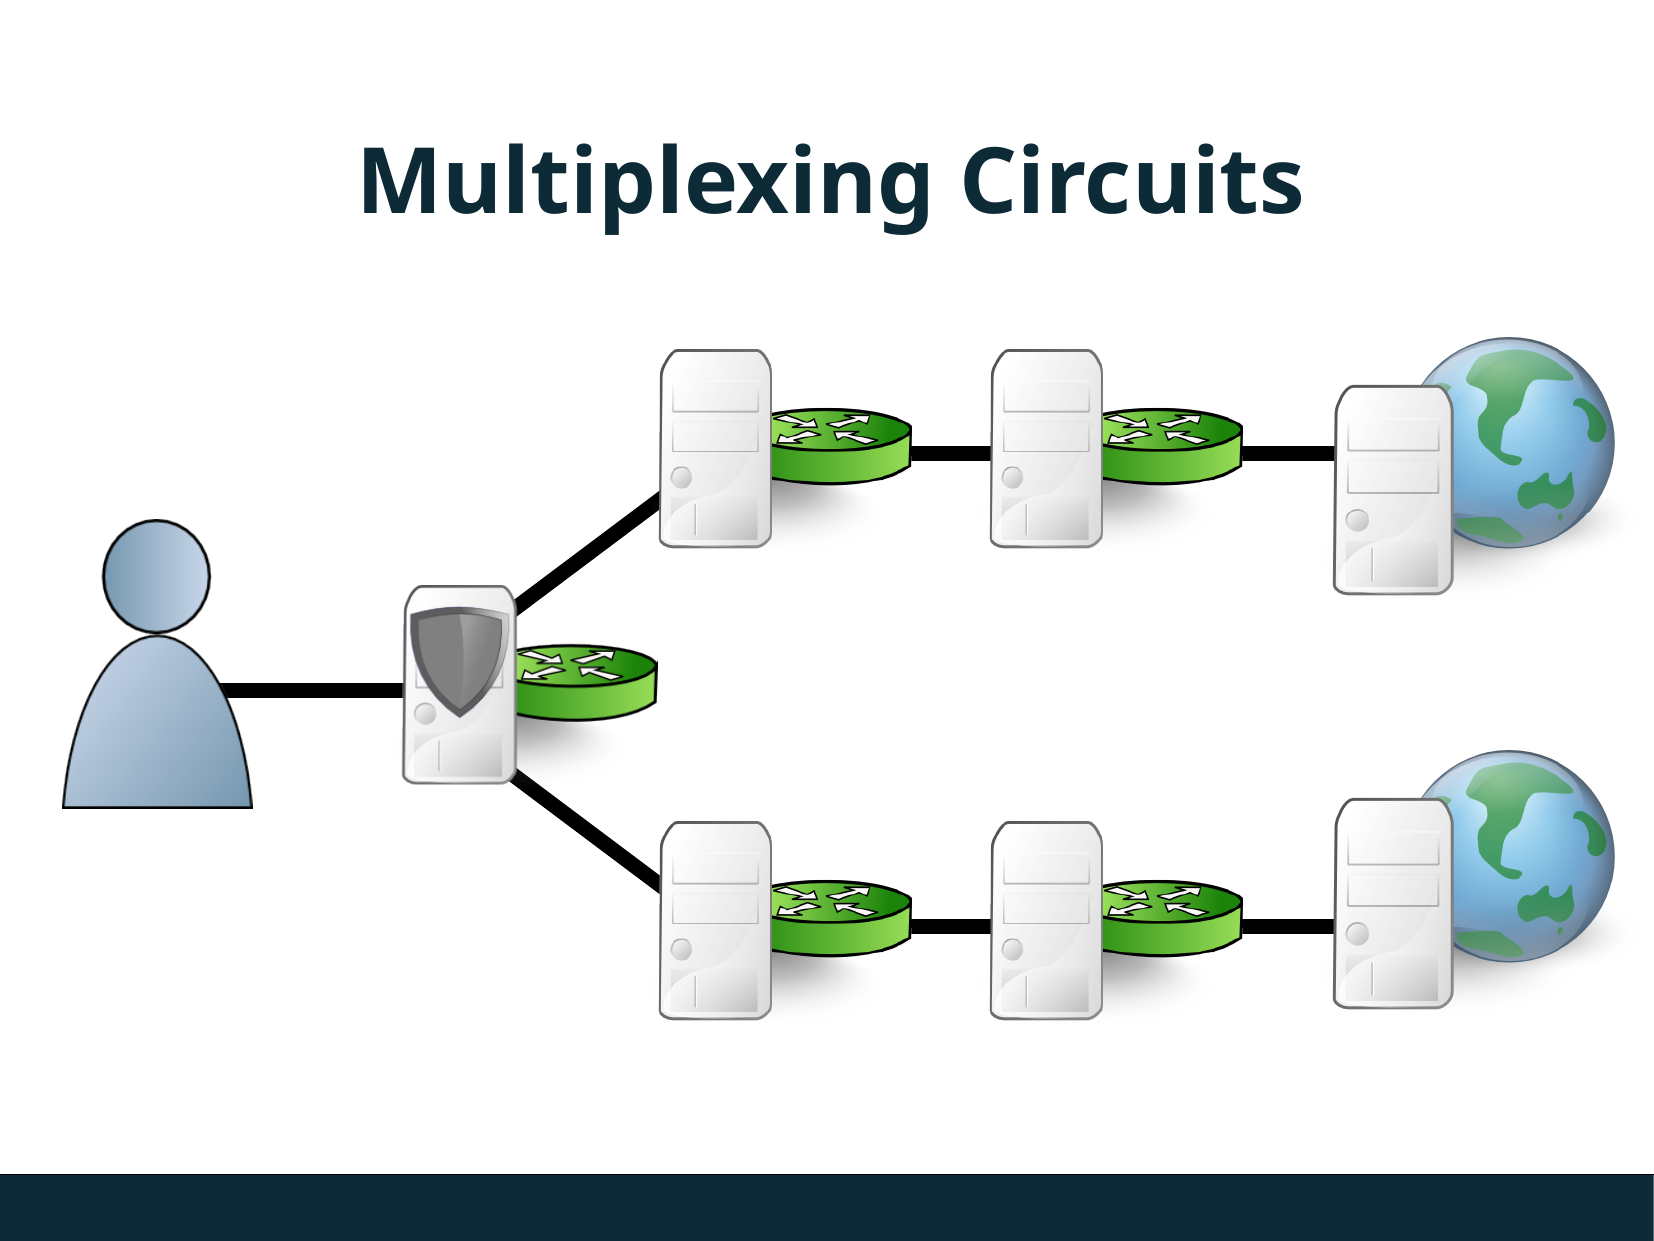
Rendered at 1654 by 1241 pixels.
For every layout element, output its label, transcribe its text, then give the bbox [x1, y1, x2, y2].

picture [646, 349, 912, 554]
picture [977, 821, 1243, 1026]
picture [1320, 750, 1638, 1015]
picture [62, 519, 253, 809]
picture [646, 821, 912, 1026]
picture [390, 585, 658, 791]
picture [1320, 337, 1638, 601]
title Multiplexing Circuits [86, 74, 1575, 282]
picture [977, 349, 1243, 554]
